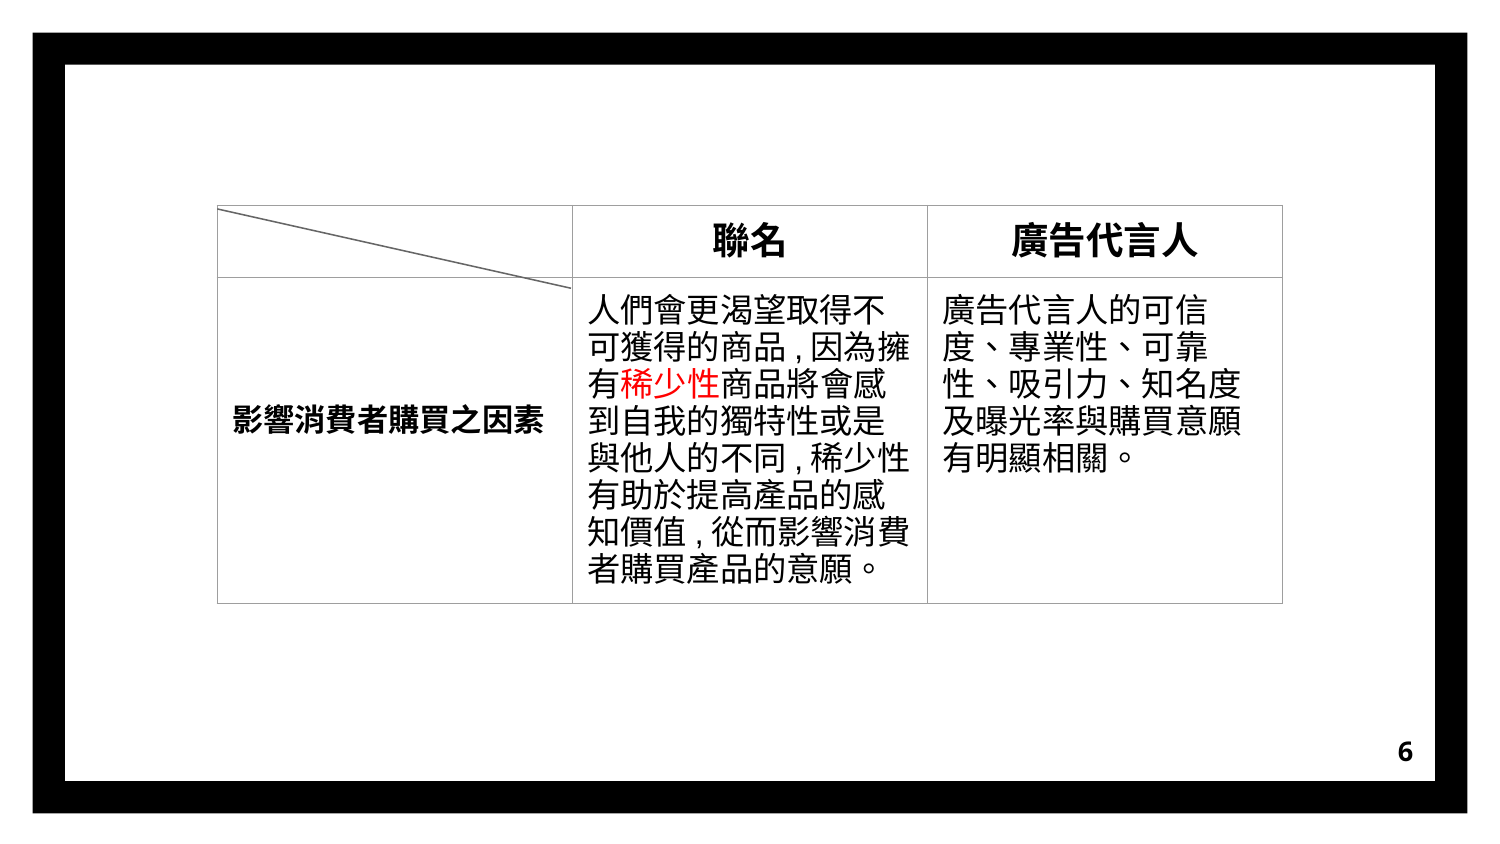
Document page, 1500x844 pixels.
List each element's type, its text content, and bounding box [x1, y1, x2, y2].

slide_number <編號> [1338, 720, 1429, 786]
table_cell 人們會更渴望取得不可獲得的商品,因為擁有稀少性商品將會感到自我的獨特性或是與他人的不同,稀少性有助於提高產品的感知價值,從而影響消費者購買產品的意願。 [573, 278, 927, 603]
table_cell 影響消費者購買之因素 [218, 278, 572, 603]
table_cell 廣告代言人的可信度、專業性、可靠性、吸引力、知名度及曝光率與購買意願有明顯相關。 [928, 278, 1282, 603]
table_header [218, 206, 572, 277]
table_cell 影響消費者購買之因素 [534, 278, 572, 287]
table_header [218, 211, 512, 277]
title 影響消費者購物的原因 [97, 91, 1108, 226]
table_header 廣告代言人 [928, 206, 1282, 277]
table_header 聯名 [573, 206, 927, 277]
